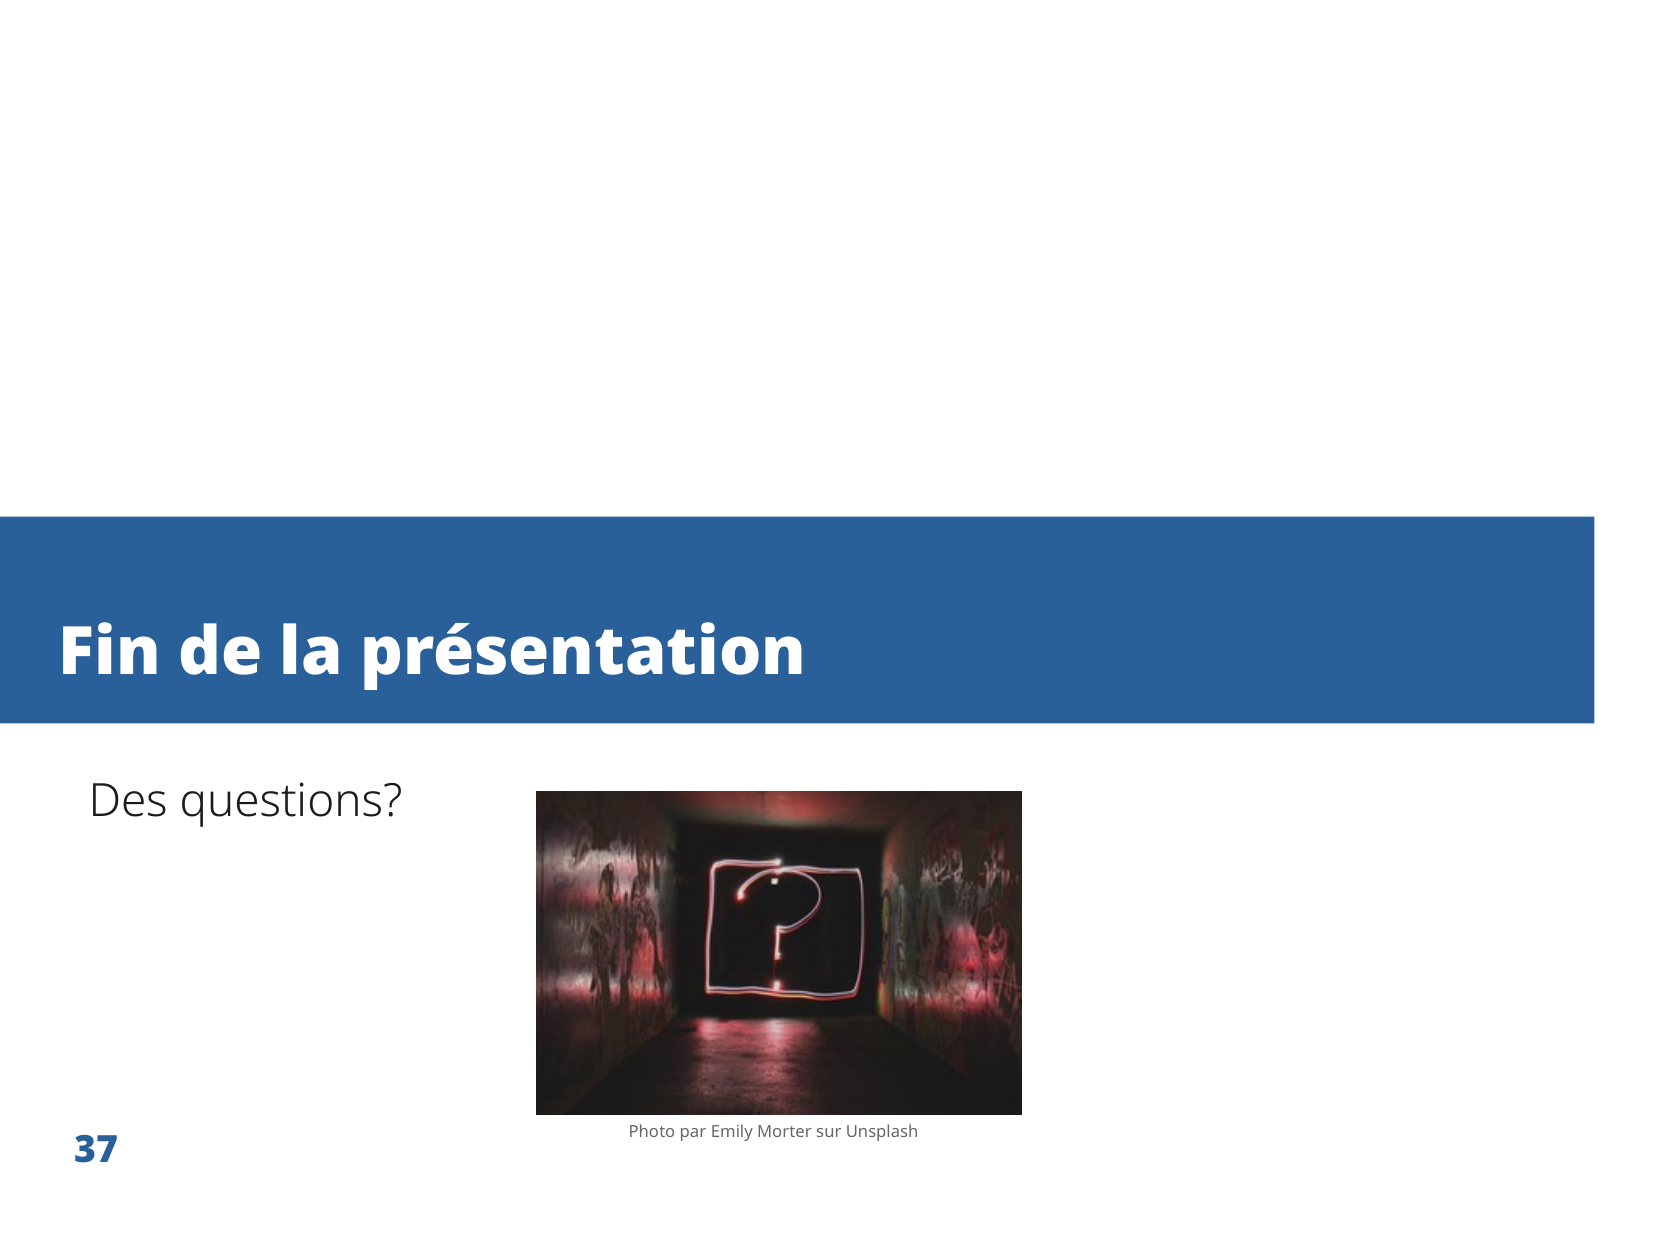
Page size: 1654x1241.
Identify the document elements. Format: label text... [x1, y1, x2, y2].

text_box Des questions? [88, 767, 1595, 851]
picture [536, 791, 1022, 1112]
title Fin de la présentation [59, 546, 1595, 694]
text_box Photo par Emily Morter sur Unsplash [478, 1112, 1069, 1152]
